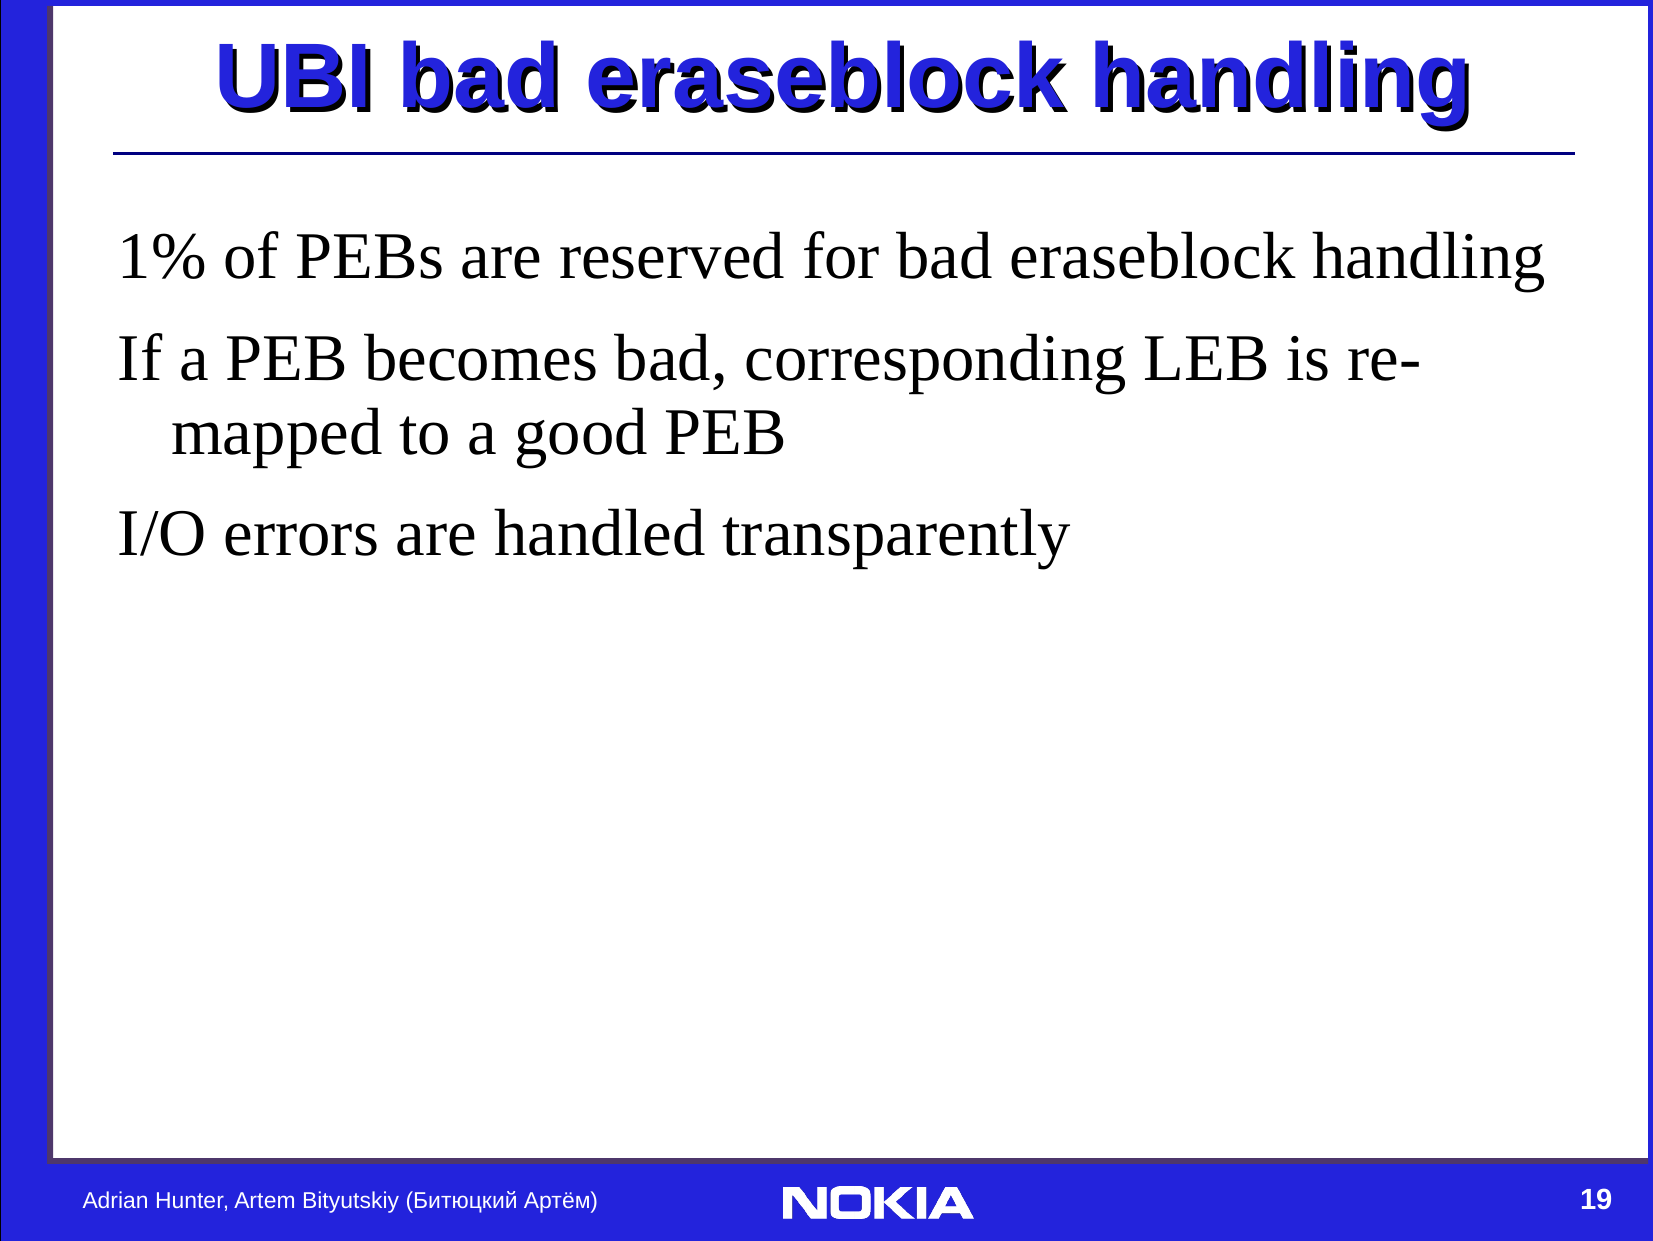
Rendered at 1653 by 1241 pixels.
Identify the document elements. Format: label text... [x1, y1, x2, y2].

title UBI bad eraseblock handling [100, 2, 1588, 151]
list 1% of PEBs are reserved for bad eraseblock handling If a PEB becomes bad, corresponding LEB is re-mapped to a good PEB I/O errors are handled transparently [100, 219, 1588, 1072]
picture [783, 1186, 974, 1219]
